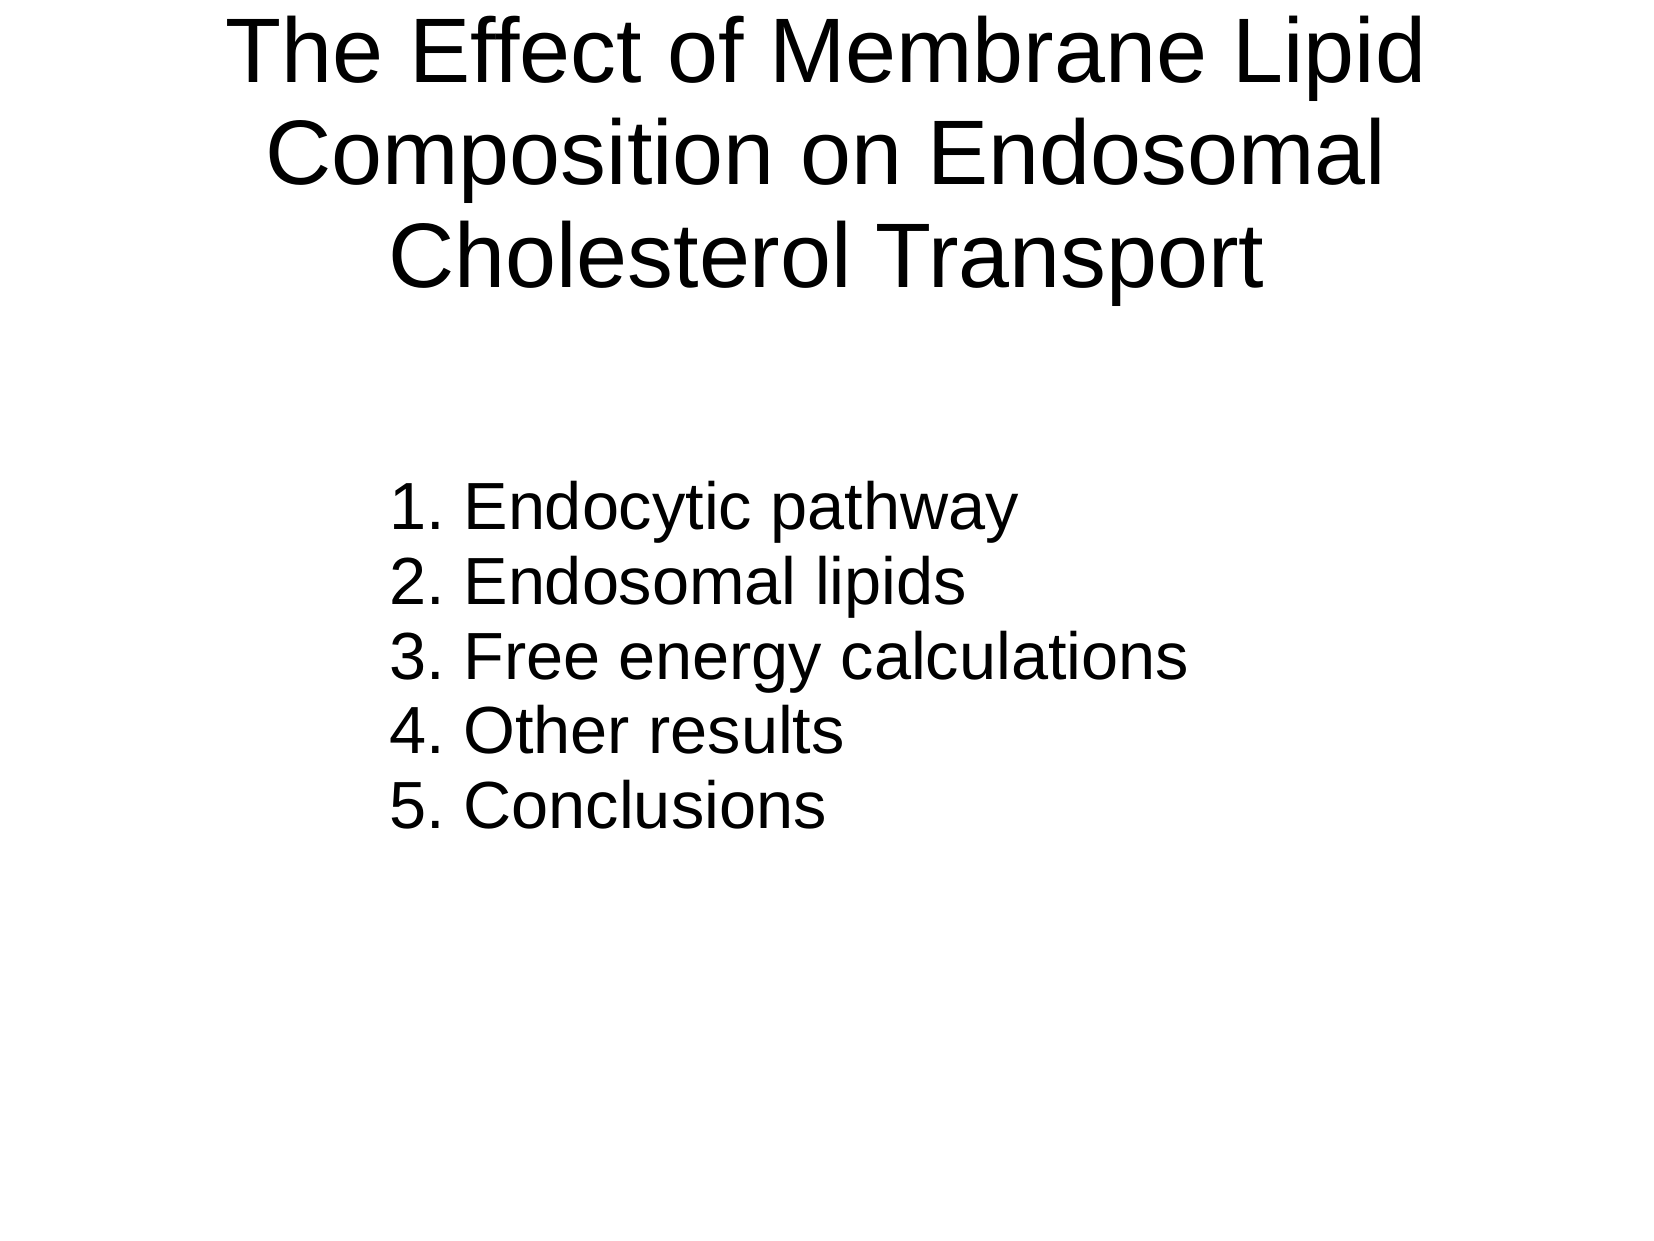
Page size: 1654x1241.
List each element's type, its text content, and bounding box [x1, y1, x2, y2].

subtitle 1. Endocytic pathway 2. Endosomal lipids 3. Free energy calculations 4. Other results 5. Conclusions [389, 296, 1619, 1016]
title The Effect of Membrane Lipid Composition on Endosomal Cholesterol Transport [82, 0, 1571, 307]
